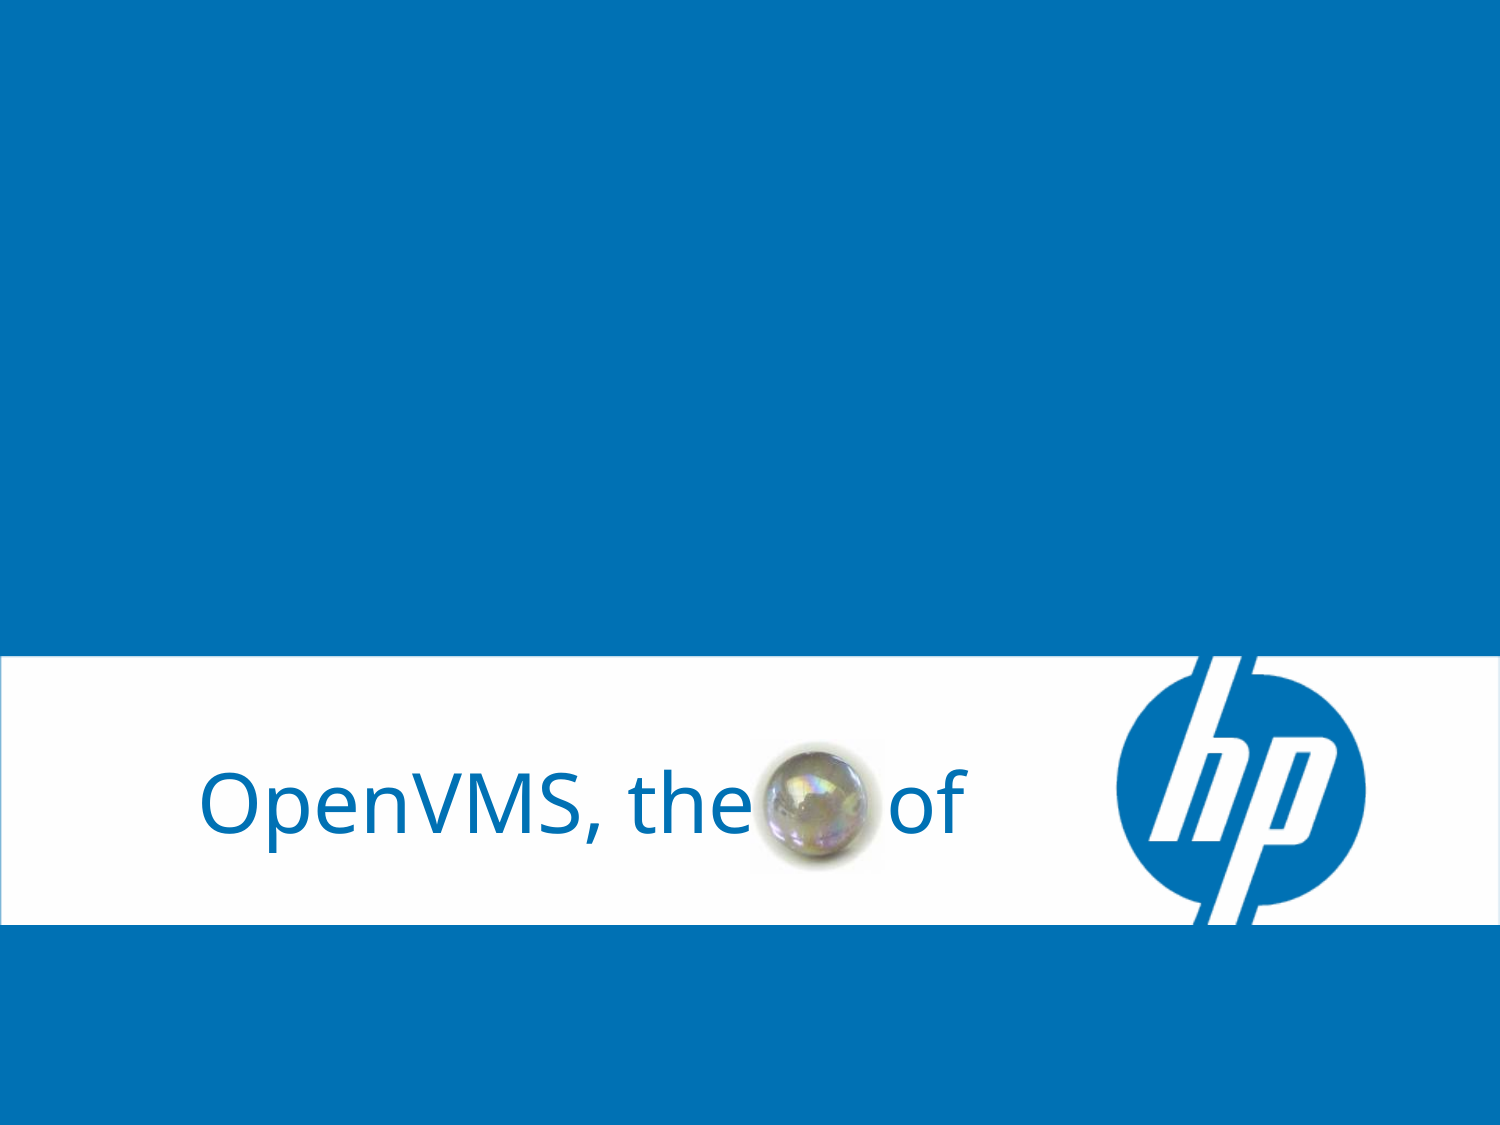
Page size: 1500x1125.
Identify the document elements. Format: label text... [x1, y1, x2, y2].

picture [0, 656, 1500, 925]
text_box OpenVMS, the of [183, 742, 1093, 859]
